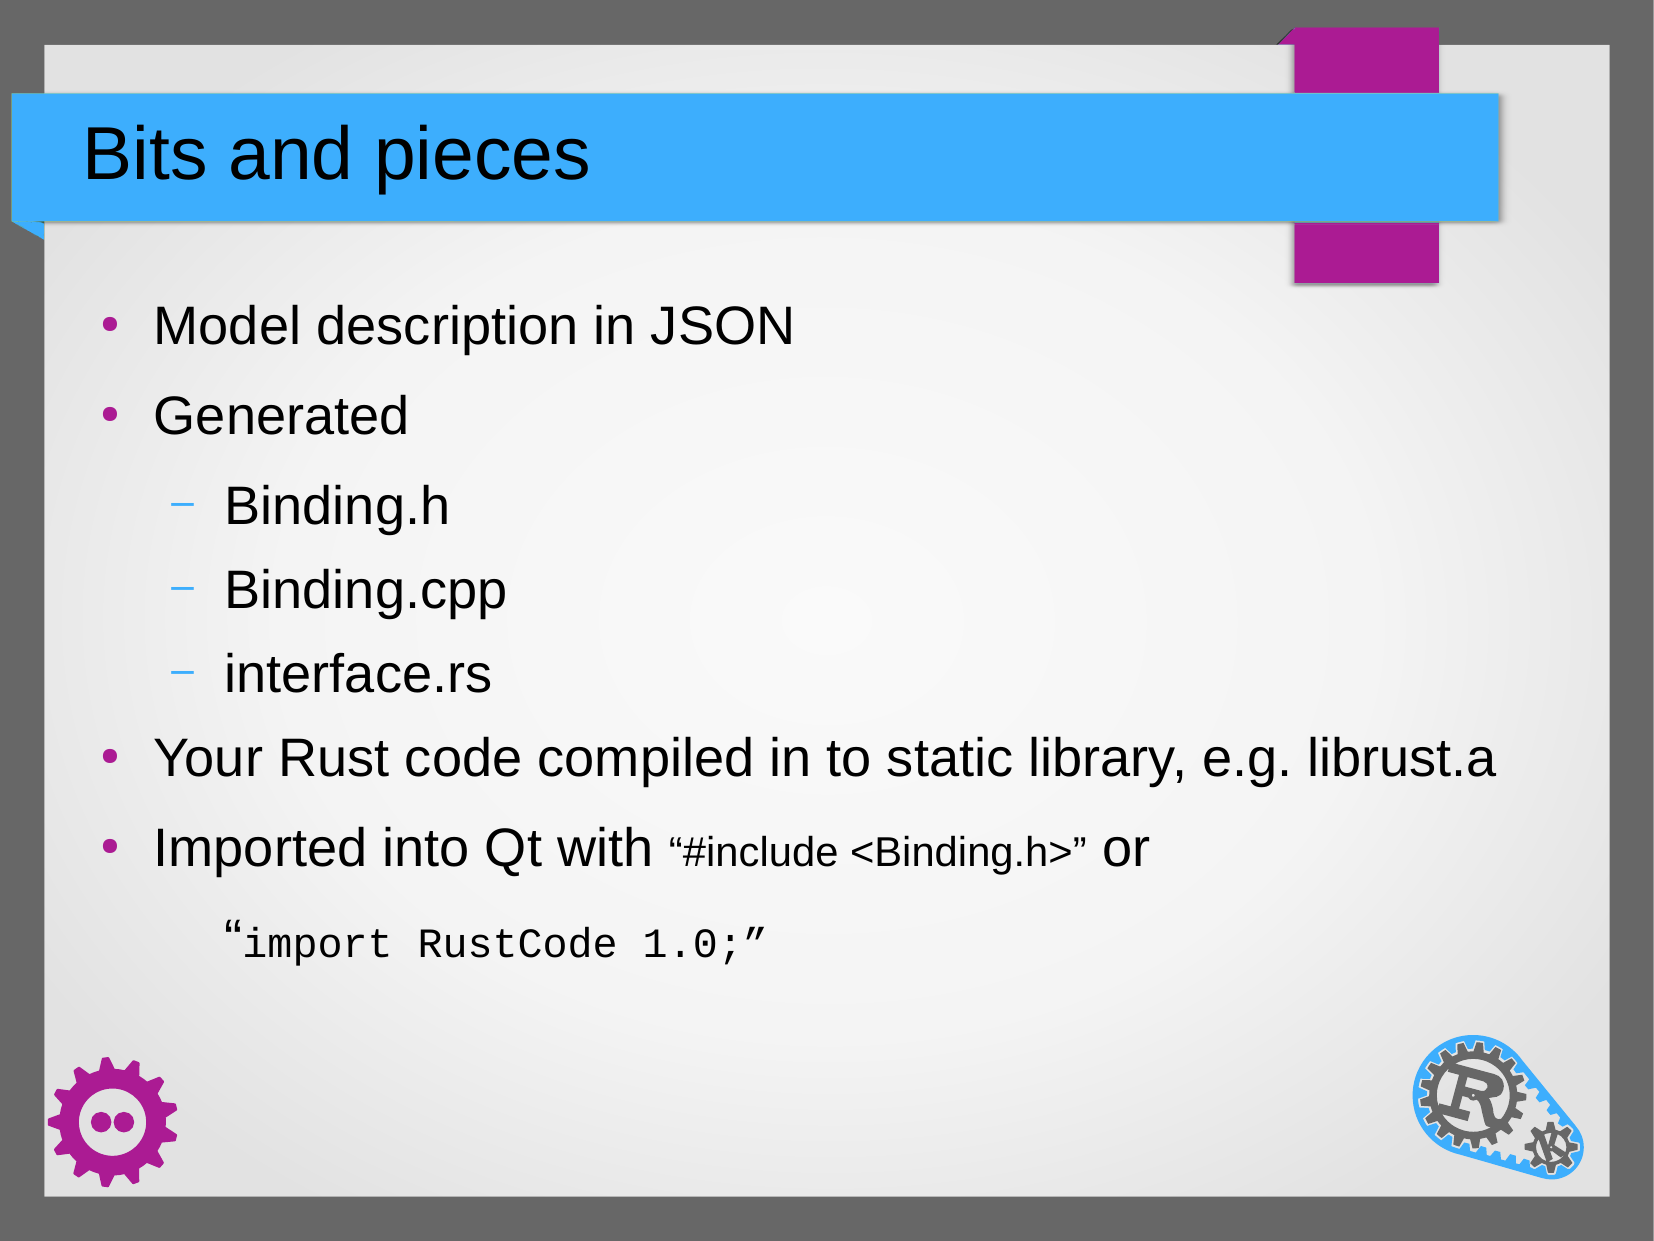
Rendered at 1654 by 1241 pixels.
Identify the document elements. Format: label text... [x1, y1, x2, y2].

title Bits and pieces [82, 94, 1264, 213]
picture [0, 0, 1654, 1241]
list Model description in JSON Generated Binding.h Binding.cpp interface.rs Your Rust code compiled in to static library, e.g. librust.a Imported into Qt with “#include <Binding.h>” or “import RustCode 1.0;” [82, 295, 1571, 1015]
